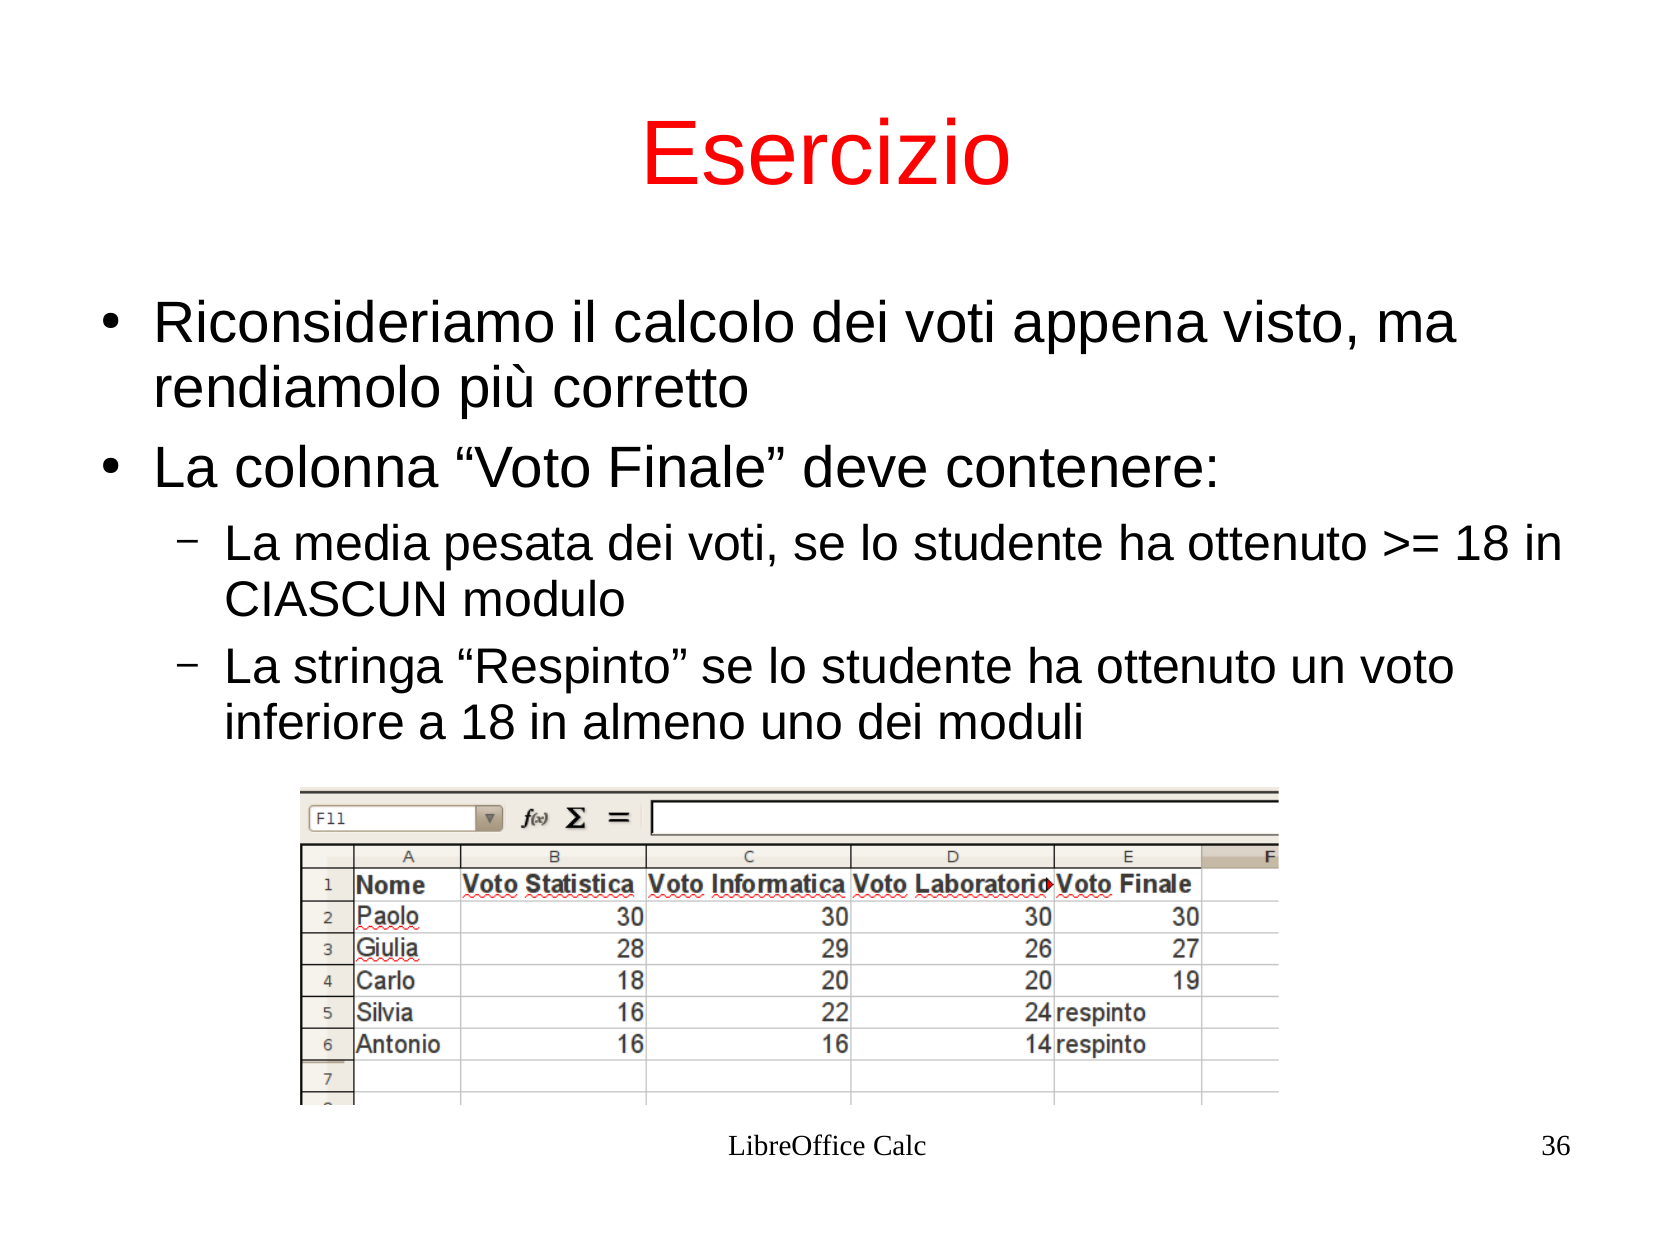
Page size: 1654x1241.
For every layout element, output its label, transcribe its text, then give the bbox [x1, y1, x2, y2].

list Riconsideriamo il calcolo dei voti appena visto, ma rendiamolo più corretto La colonna “Voto Finale” deve contenere: La media pesata dei voti, se lo studente ha ottenuto >= 18 in CIASCUN modulo La stringa “Respinto” se lo studente ha ottenuto un voto inferiore a 18 in almeno uno dei moduli [82, 290, 1571, 1109]
picture [300, 787, 1279, 1105]
title Esercizio [82, 49, 1571, 257]
